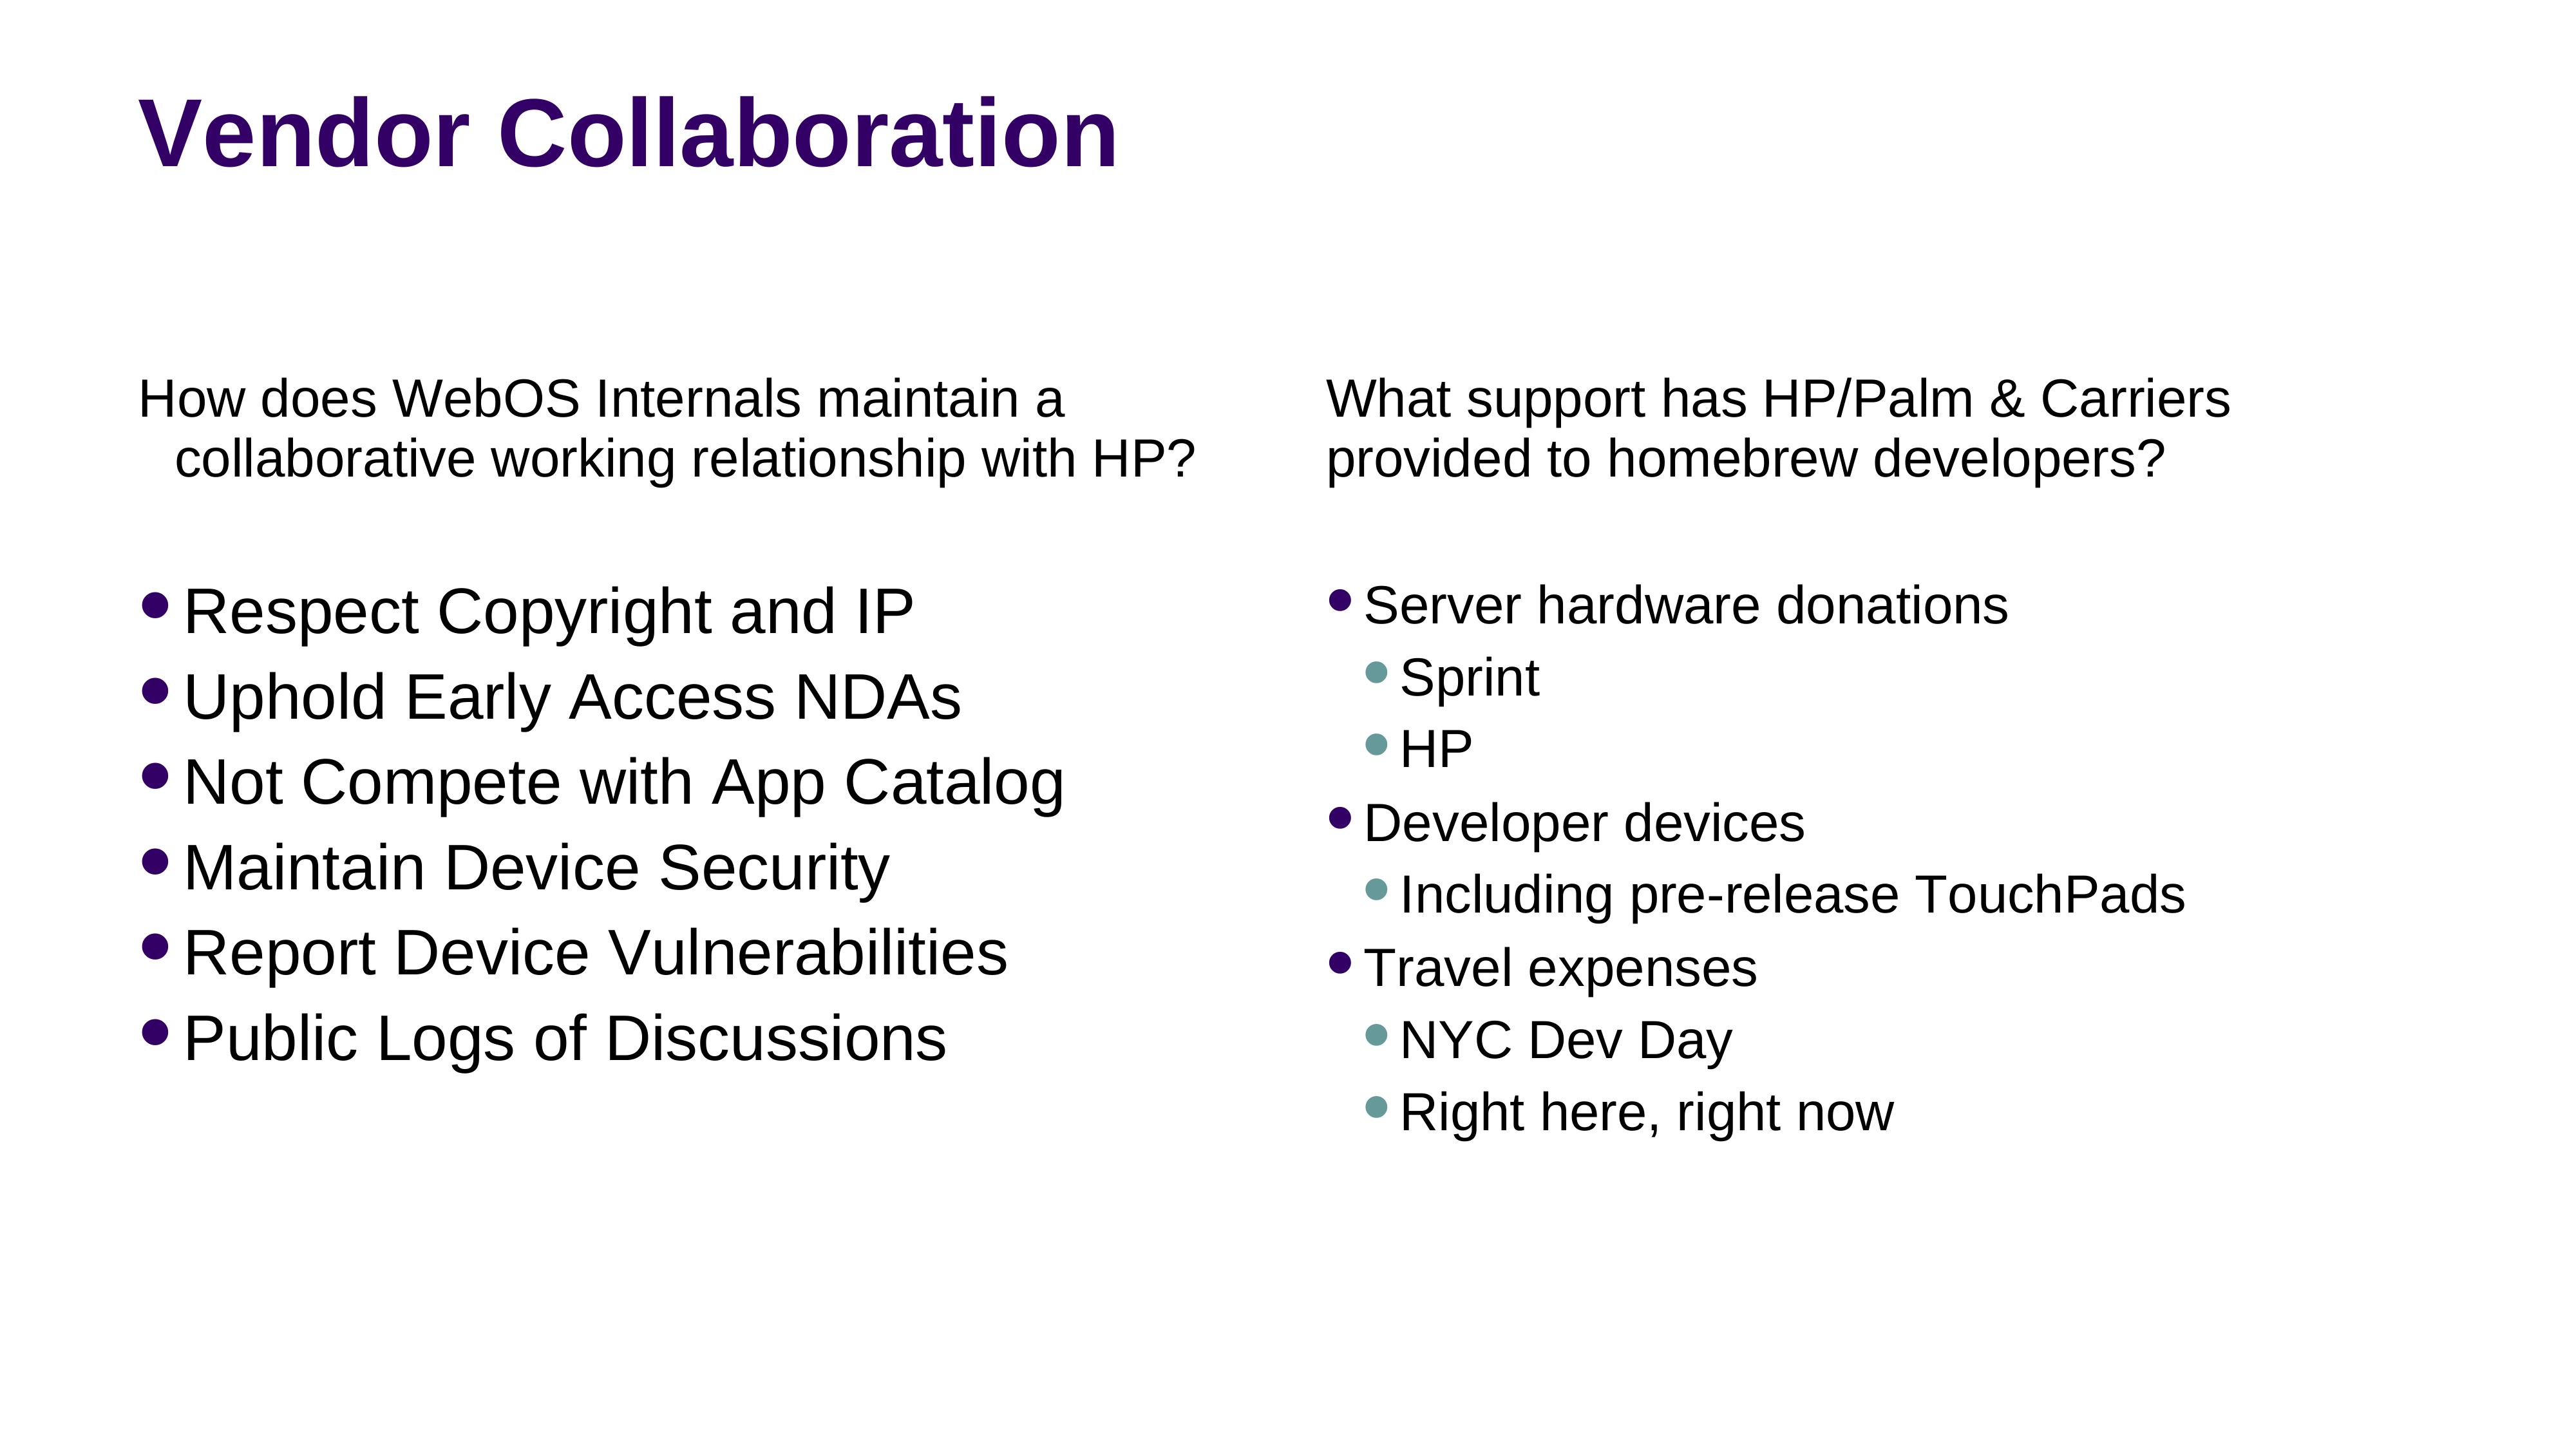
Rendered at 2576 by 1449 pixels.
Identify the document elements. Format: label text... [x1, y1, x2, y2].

title Vendor Collaboration [128, 26, 2120, 300]
list How does WebOS Internals maintain a collaborative working relationship with HP? Respect Copyright and IP Uphold Early Access NDAs Not Compete with App Catalog Maintain Device Security Report Device Vulnerabilities Public Logs of Discussions [128, 363, 1260, 1340]
list What support has HP/Palm & Carriers provided to homebrew developers? Server hardware donations Sprint HP Developer devices Including pre-release TouchPads Travel expenses NYC Dev Day Right here, right now [1316, 363, 2448, 1340]
